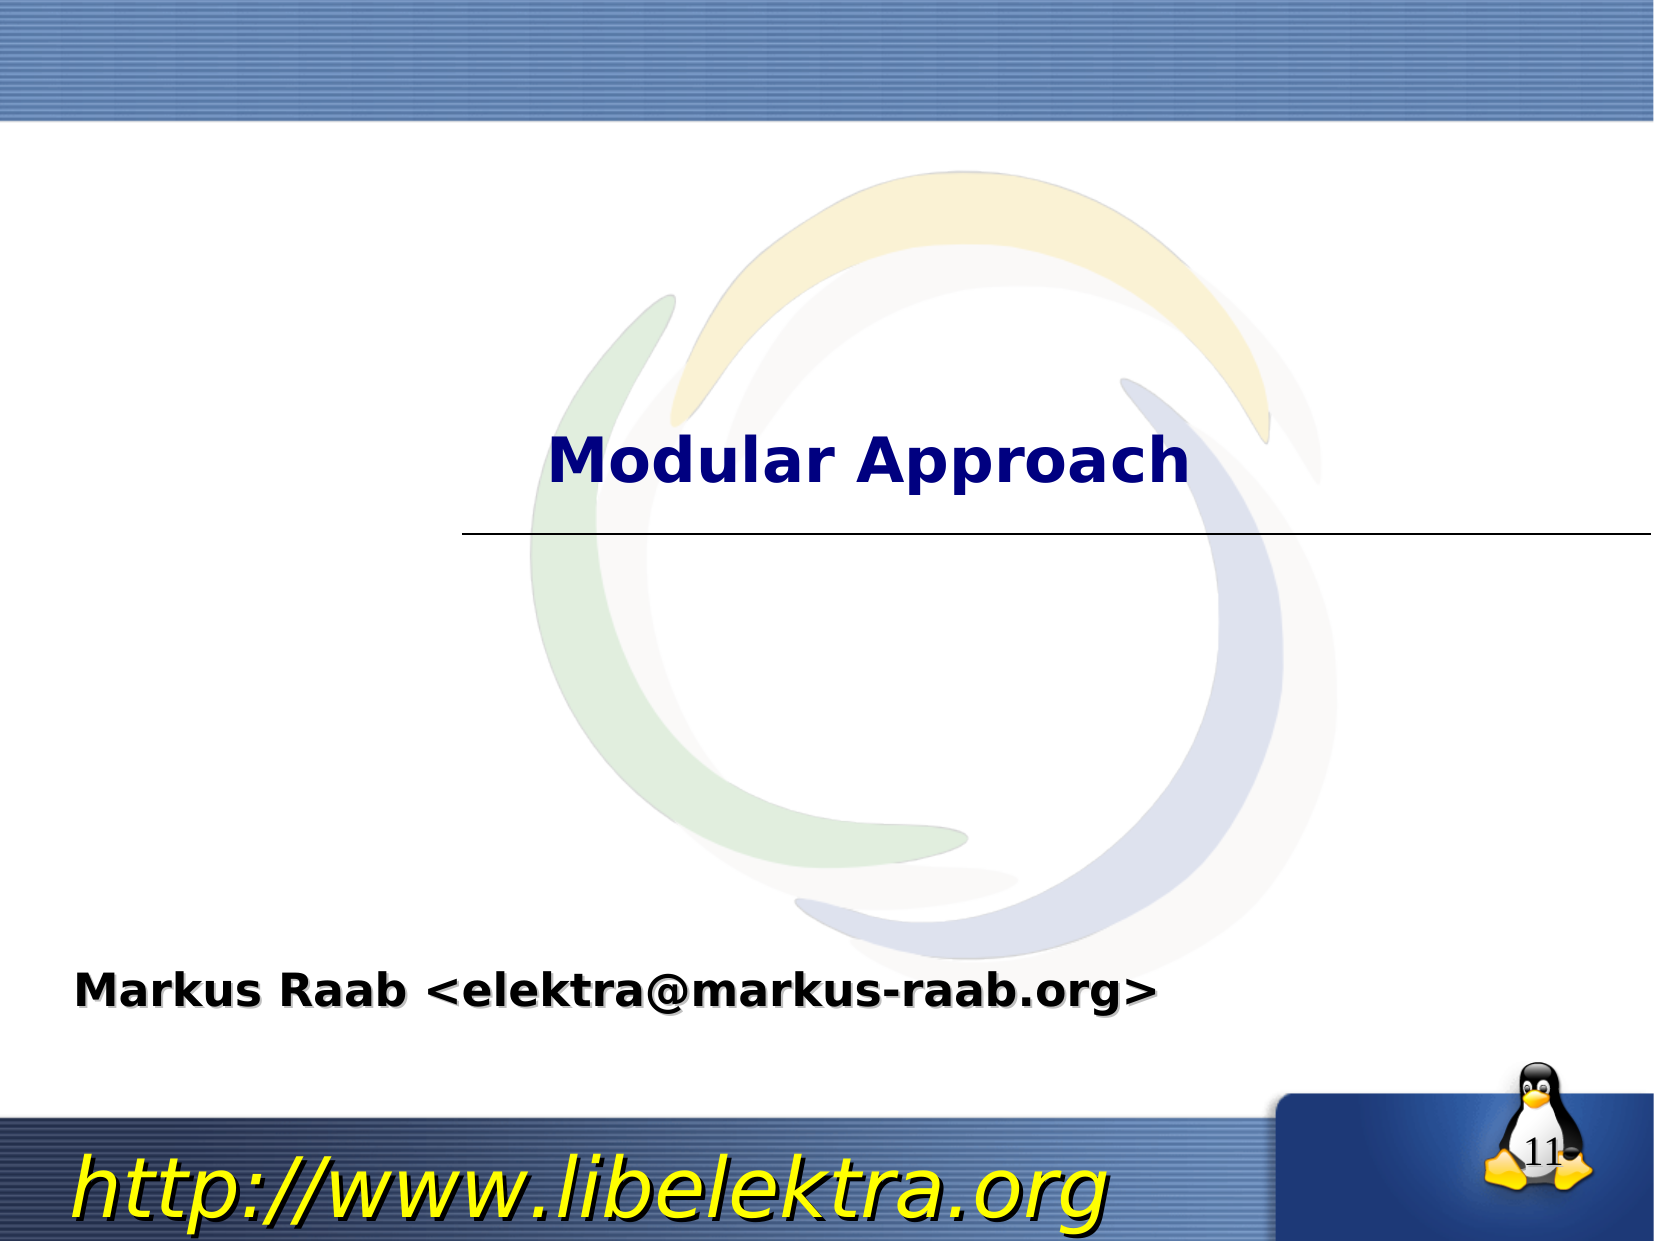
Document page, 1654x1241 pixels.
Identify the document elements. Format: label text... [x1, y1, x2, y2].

text_box Modular Approach [531, 413, 1434, 511]
picture [481, 535, 1374, 953]
picture [0, 0, 1654, 533]
text_box <Nummer> [1370, 1122, 1565, 1178]
picture [0, 1061, 1654, 1241]
text_box Markus Raab <elektra@markus-raab.org> [58, 953, 1481, 1030]
